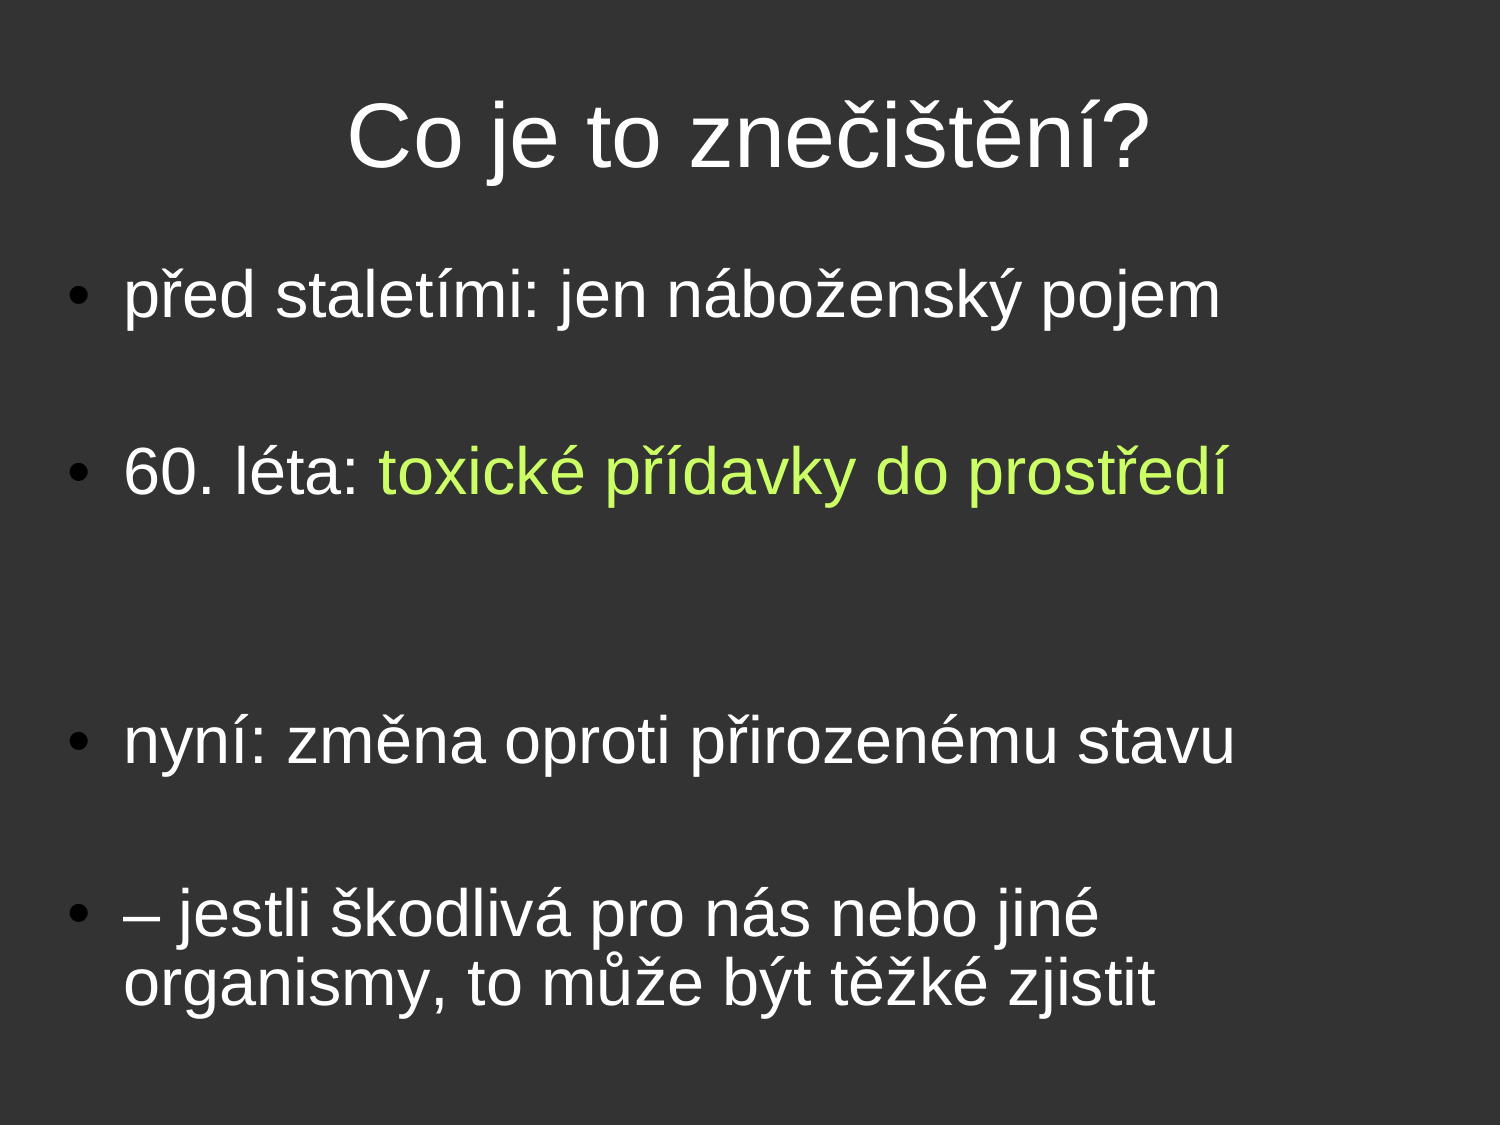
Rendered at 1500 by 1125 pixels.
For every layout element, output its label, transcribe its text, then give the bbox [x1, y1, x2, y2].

title Co je to znečištění? [75, 21, 1425, 257]
list před staletími: jen náboženský pojem 60. léta: toxické přídavky do prostředí nyní: změna oproti přirozenému stavu – jestli škodlivá pro nás nebo jiné organismy, to může být těžké zjistit [67, 261, 1418, 1117]
